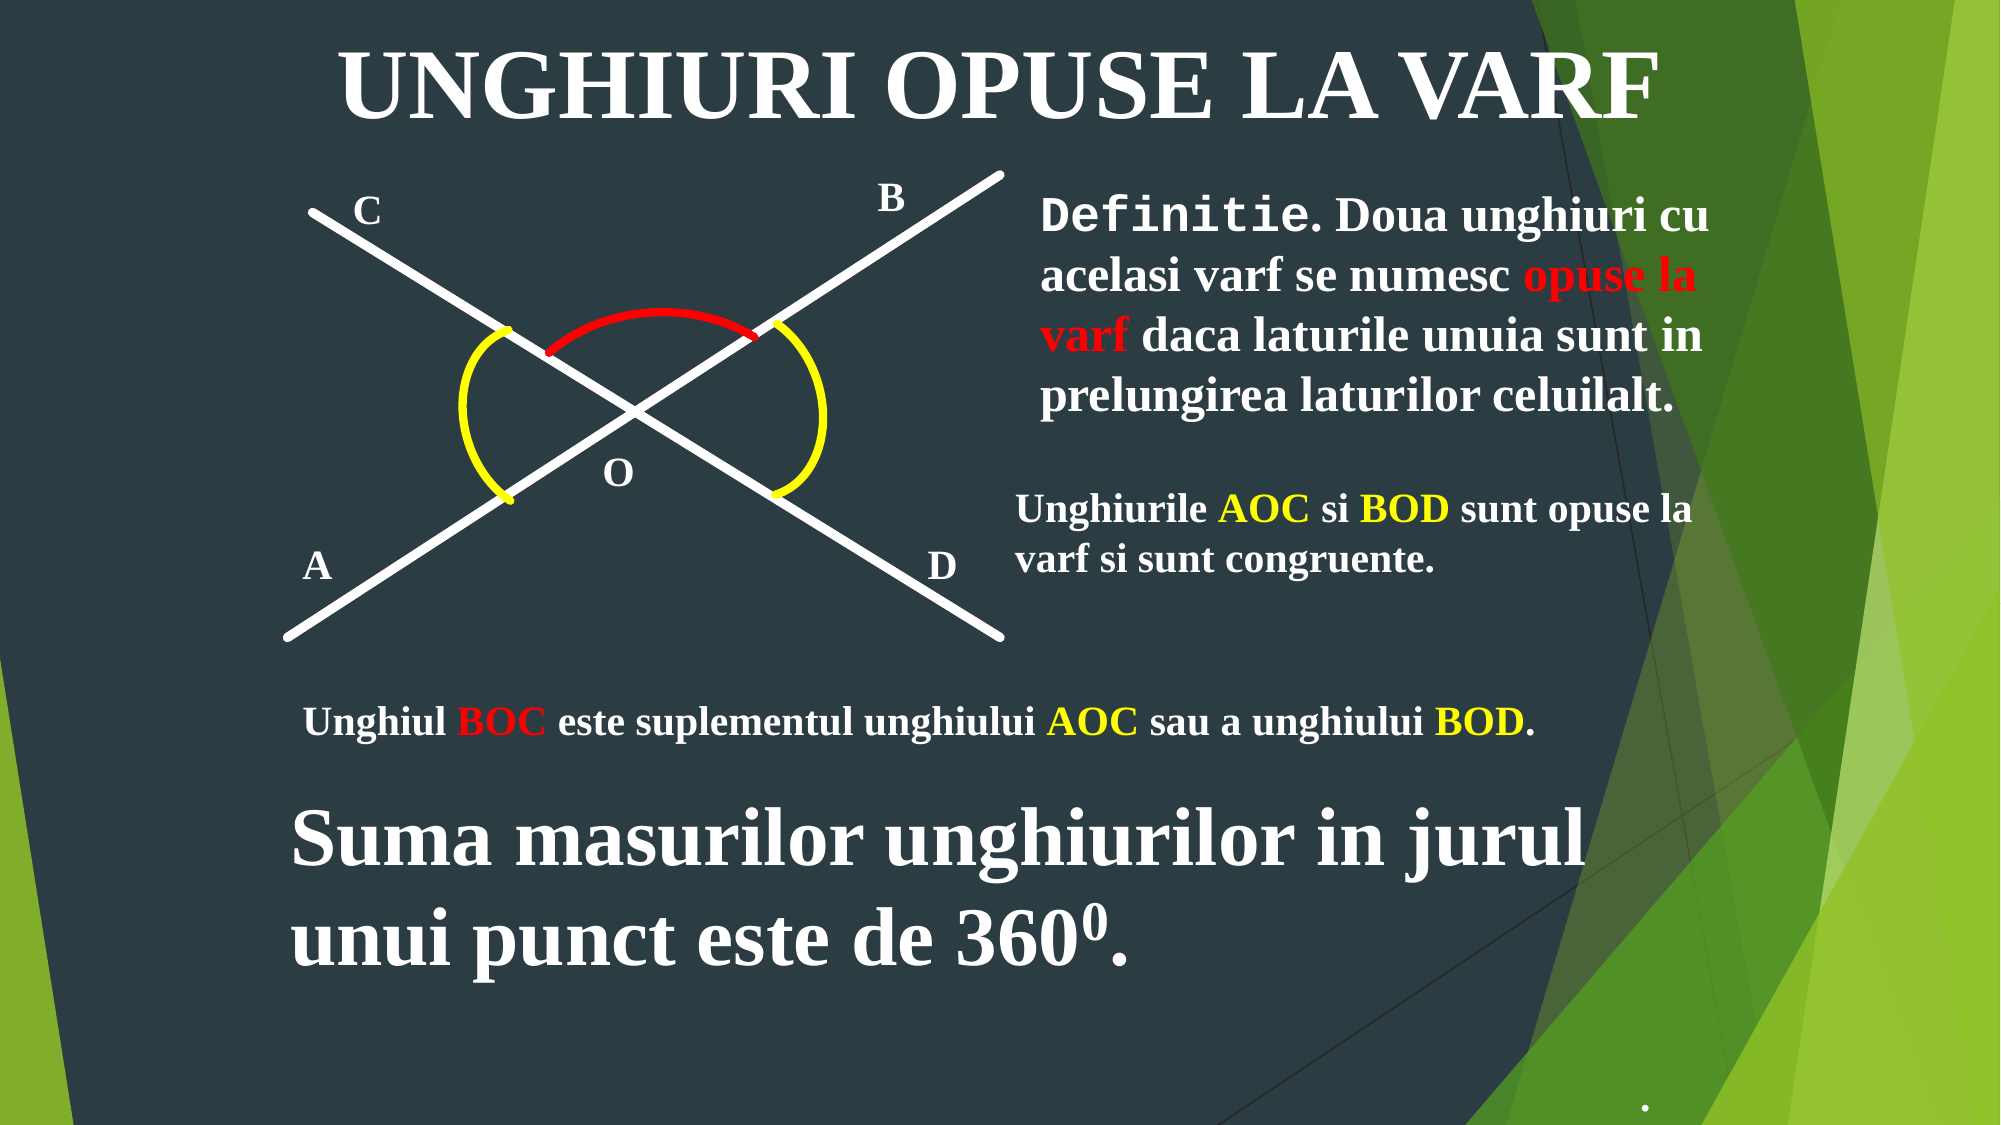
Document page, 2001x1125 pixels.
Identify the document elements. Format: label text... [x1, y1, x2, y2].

text_box Unghiurile AOC si BOD sunt opuse la varf si sunt congruente. [999, 473, 1726, 589]
text_box A [287, 529, 400, 596]
text_box Definitie. Doua unghiuri cu acelasi varf se numesc opuse la varf daca laturile unuia sunt in prelungirea laturilor celuilalt. [1025, 173, 1751, 432]
text_box D [912, 529, 1026, 596]
text_box C [337, 174, 451, 241]
text_box Unghiul BOC este suplementul unghiului AOC sau a unghiului BOD. [287, 686, 1726, 752]
text_box Suma masurilor unghiurilor in jurul unui punct este de 3600. [275, 774, 1726, 991]
text_box B [862, 162, 976, 228]
text_box O [587, 437, 700, 503]
text_box UNGHIURI OPUSE LA VARF [249, 11, 1750, 147]
text_box . [1625, 1062, 1676, 1125]
